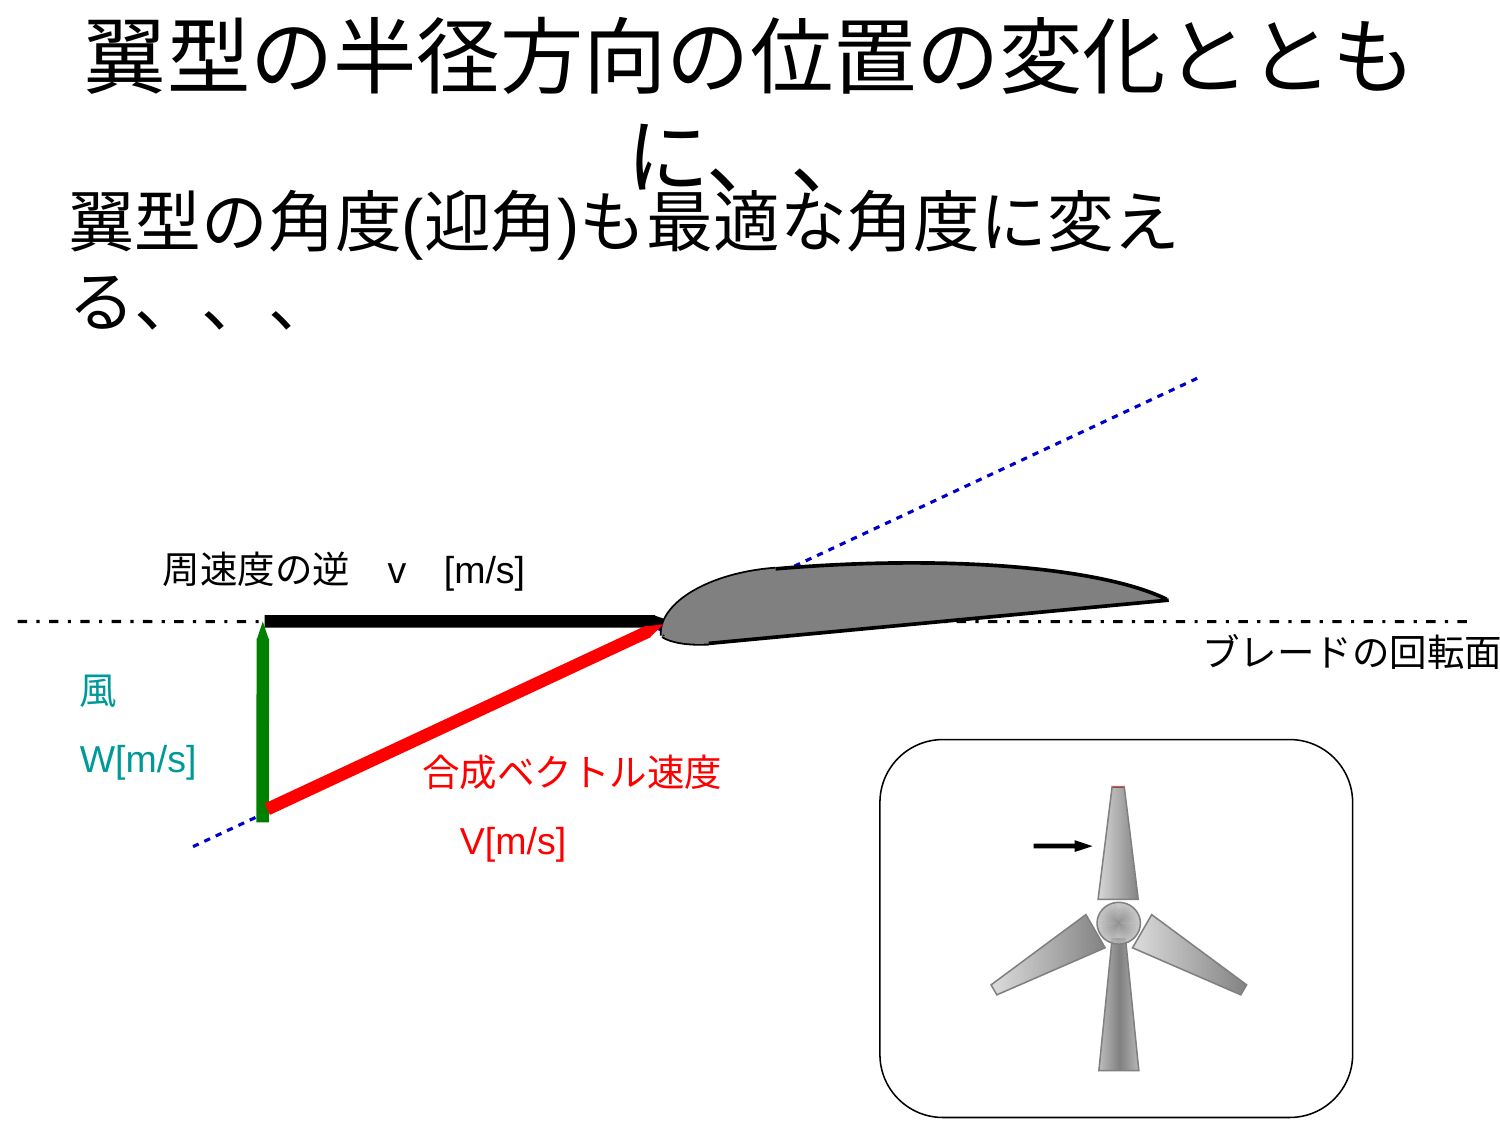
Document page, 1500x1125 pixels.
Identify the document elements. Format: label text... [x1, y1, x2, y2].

text_box 風 W[m/s] [64, 659, 231, 788]
text_box [661, 565, 1159, 644]
text_box 合成ベクトル速度 V[m/s] [407, 741, 925, 870]
text_box 翼型の半径方向の位置の変化とともに、、 [0, 0, 1500, 185]
text_box 周速度の逆 v [m/s] [147, 538, 609, 599]
text_box [879, 739, 1353, 1118]
text_box 翼型の角度(迎角)も最適な角度に変える、、、 [53, 172, 1365, 268]
text_box ブレードの回転面 [1187, 621, 1500, 682]
